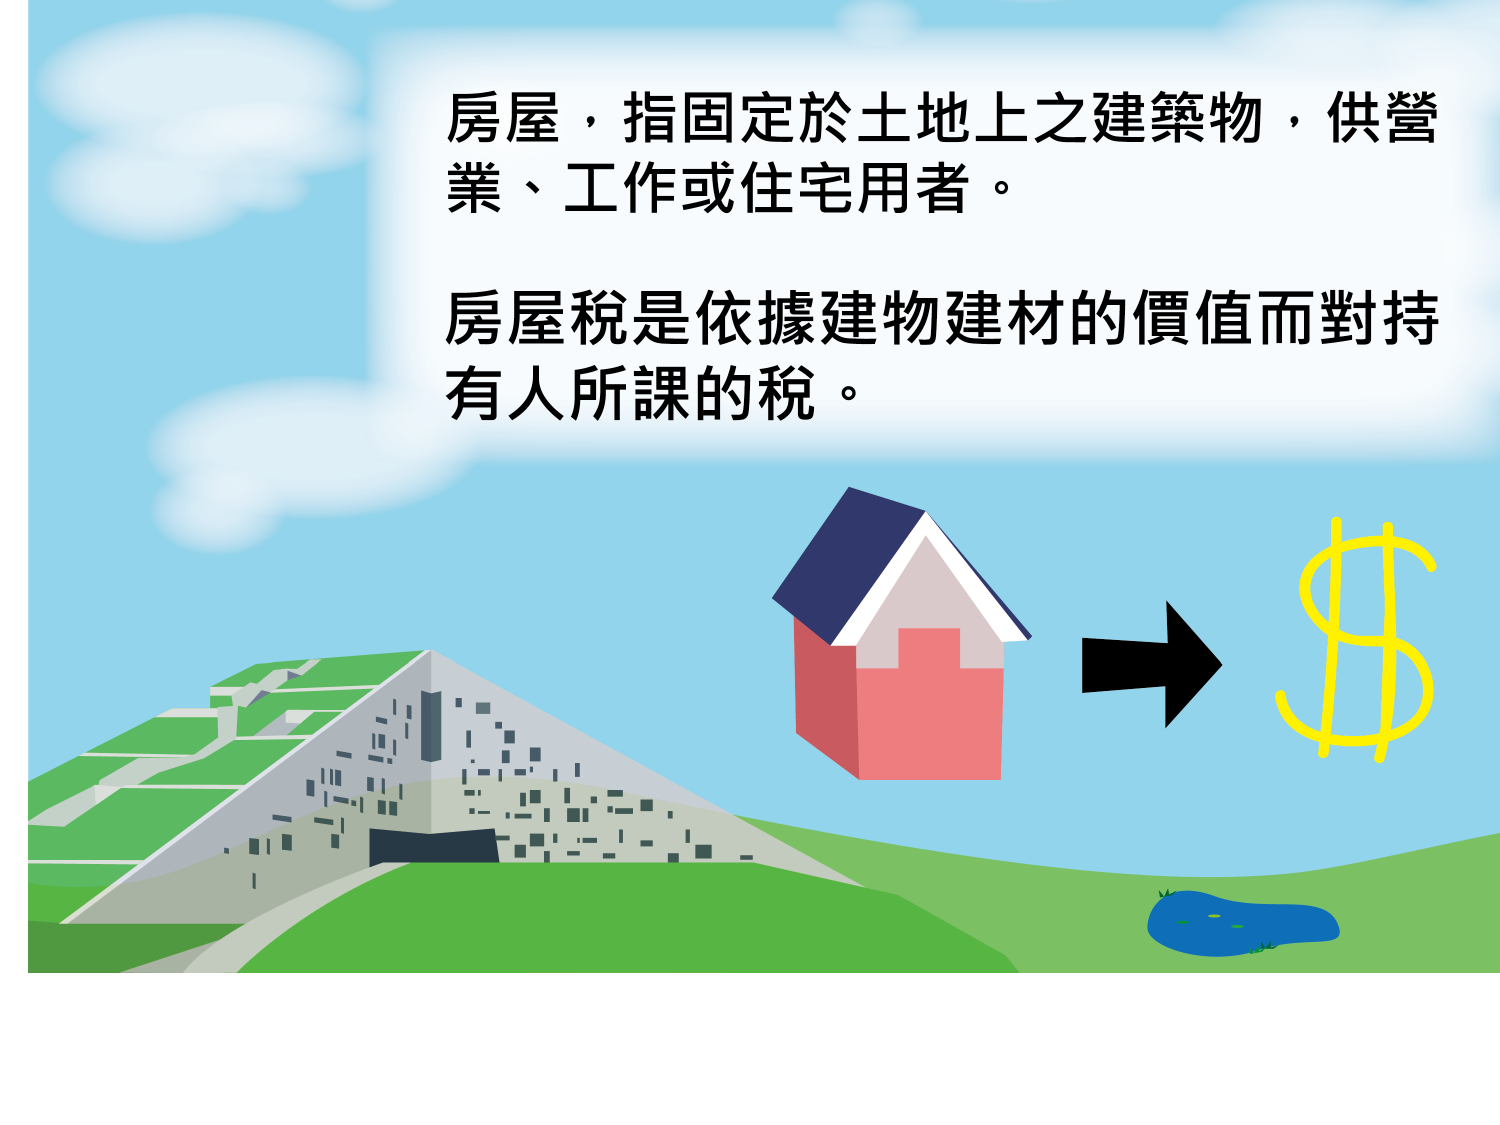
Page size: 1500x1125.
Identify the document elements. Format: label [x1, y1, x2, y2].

picture [28, 0, 1500, 973]
